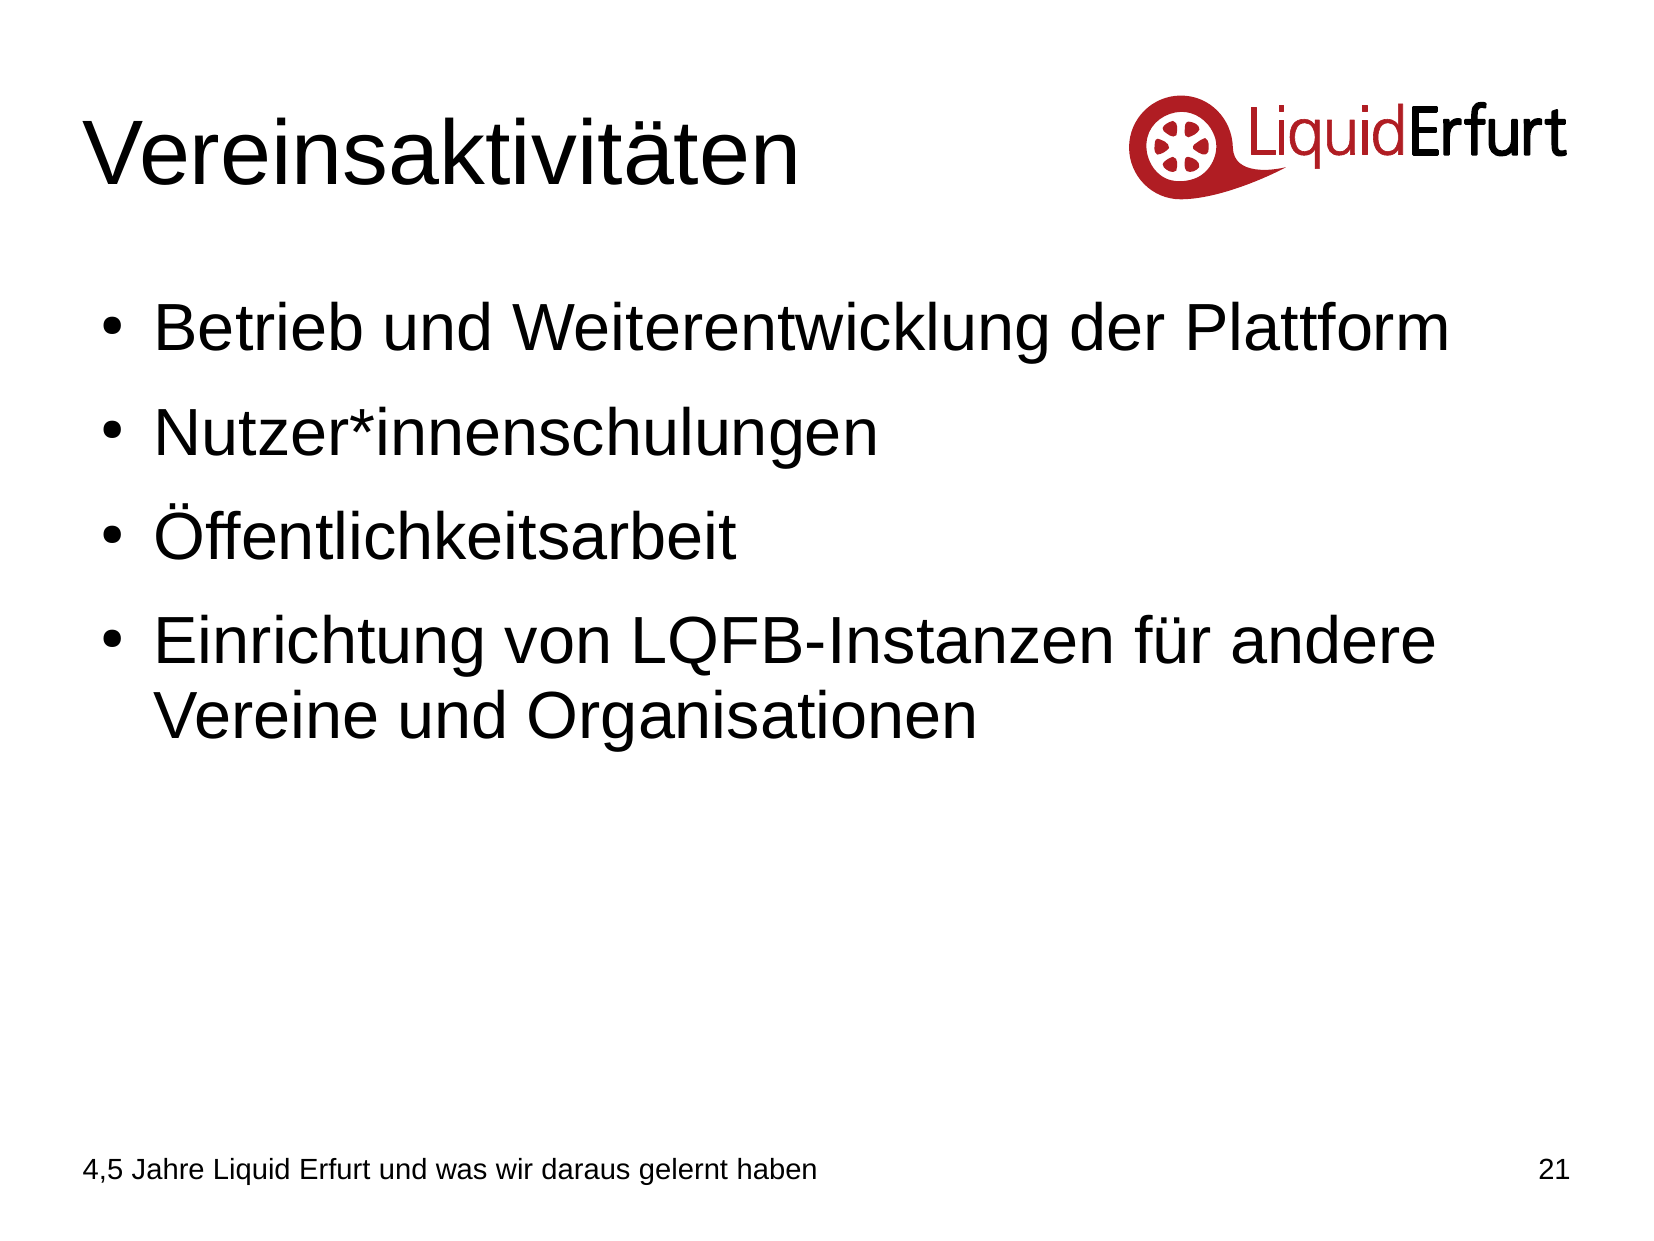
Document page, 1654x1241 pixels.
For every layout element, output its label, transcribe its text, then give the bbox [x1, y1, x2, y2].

title Vereinsaktivitäten [82, 49, 1571, 257]
list Betrieb und Weiterentwicklung der Plattform Nutzer*innenschulungen Öffentlichkeitsarbeit Einrichtung von LQFB-Instanzen für andere Vereine und Organisationen [82, 290, 1571, 1010]
